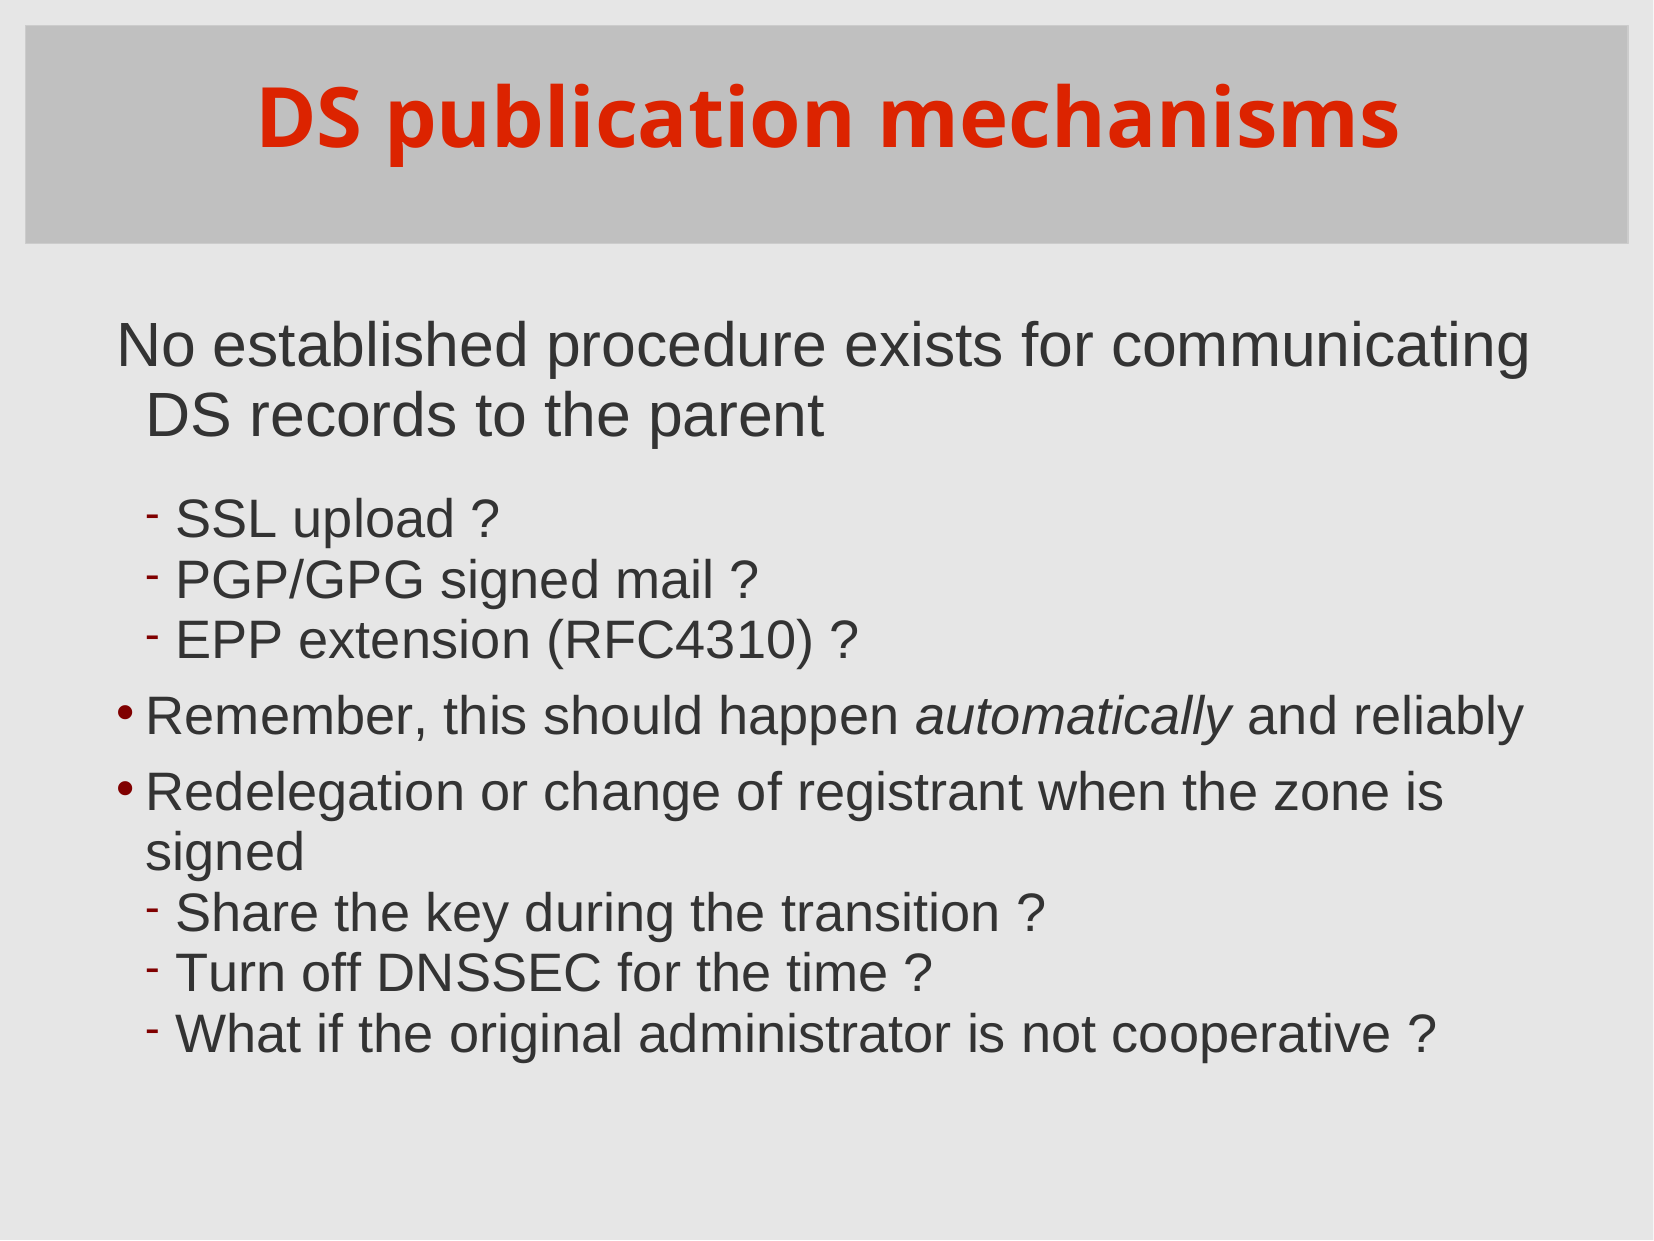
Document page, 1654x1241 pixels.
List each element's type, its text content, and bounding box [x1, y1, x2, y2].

list No established procedure exists for communicating DS records to the parent SSL upload ? PGP/GPG signed mail ? EPP extension (RFC4310) ? Remember, this should happen automatically and reliably Redelegation or change of registrant when the zone is signed Share the key during the transition ? Turn off DNSSEC for the time ? What if the original administrator is not cooperative ? [71, 302, 1591, 1099]
title DS publication mechanisms [29, 53, 1628, 177]
